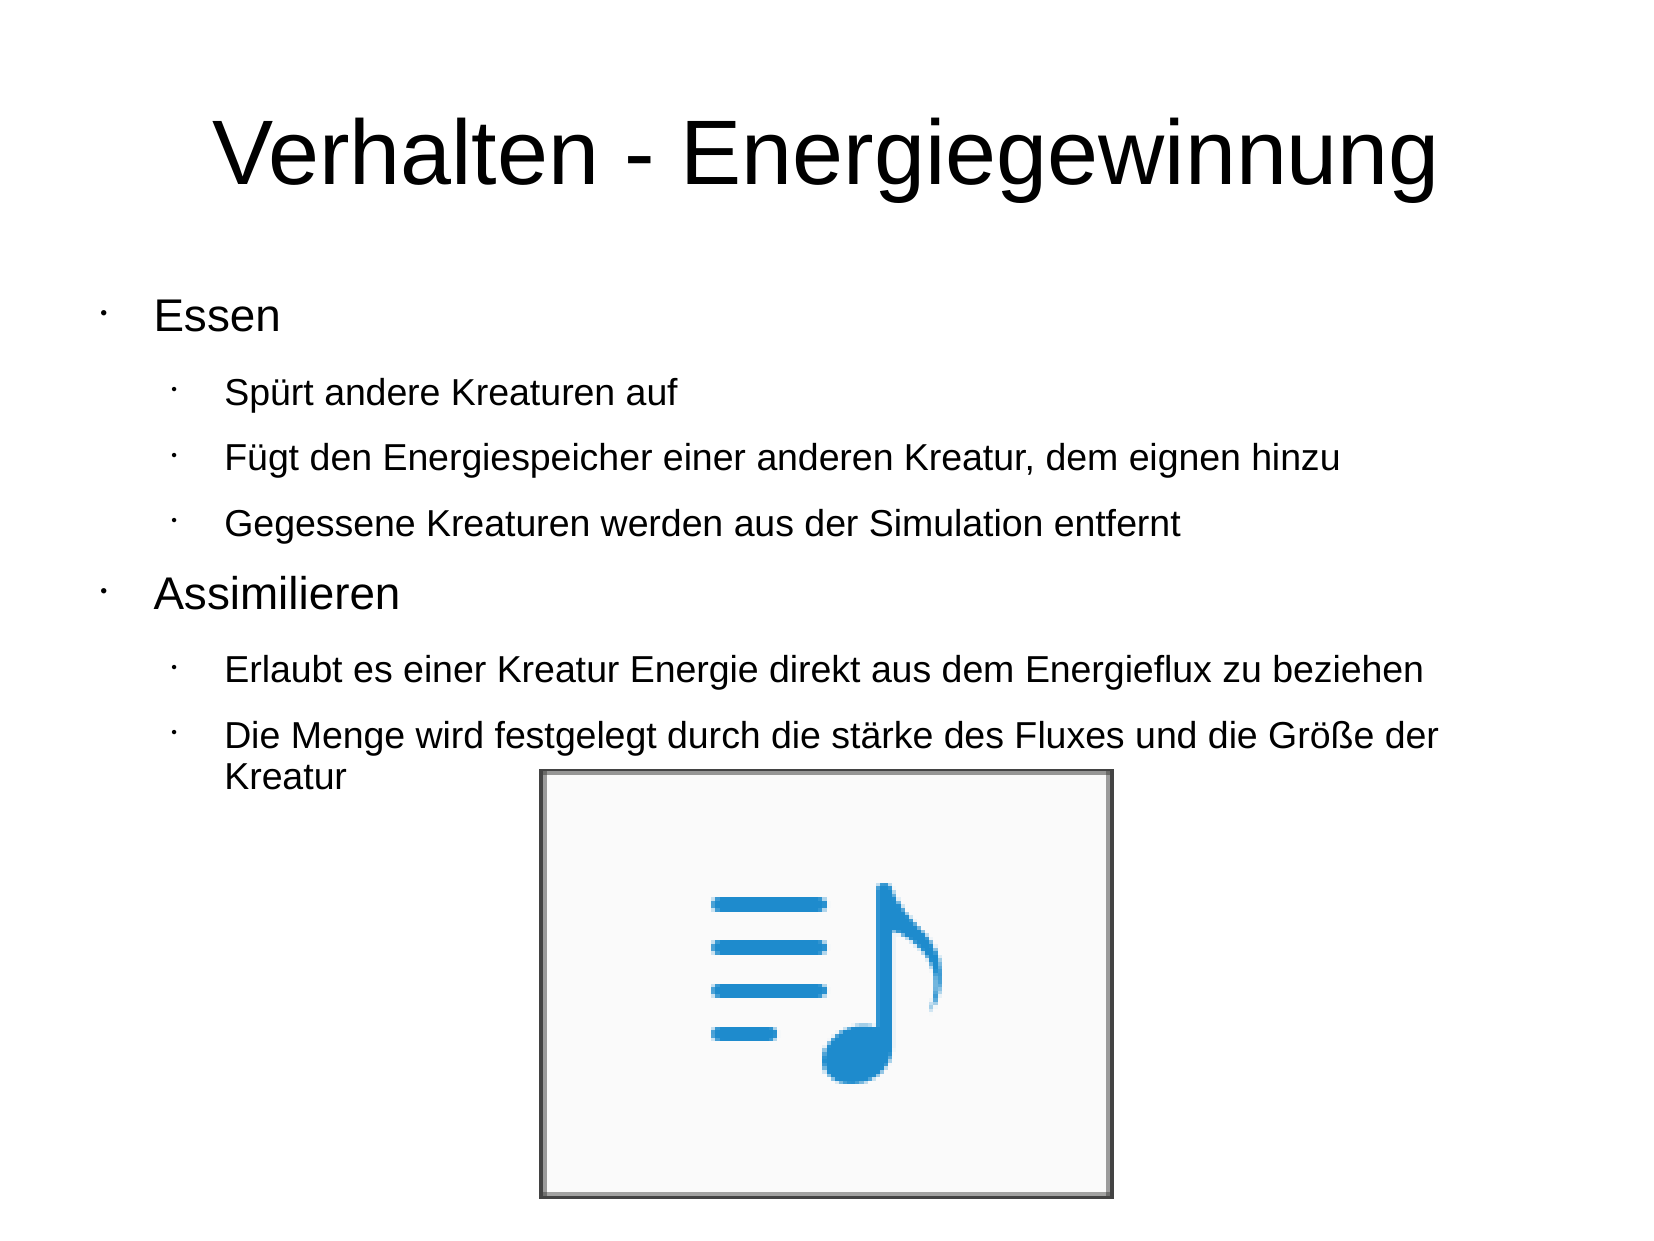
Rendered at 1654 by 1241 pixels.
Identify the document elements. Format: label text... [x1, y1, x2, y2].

list Essen Spürt andere Kreaturen auf Fügt den Energiespeicher einer anderen Kreatur, dem eignen hinzu Gegessene Kreaturen werden aus der Simulation entfernt Assimilieren Erlaubt es einer Kreatur Energie direkt aus dem Energieflux zu beziehen Die Menge wird festgelegt durch die stärke des Fluxes und die Größe der Kreatur [82, 290, 1571, 1109]
title Verhalten - Energiegewinnung [82, 49, 1571, 257]
text_box [538, 767, 1116, 1201]
